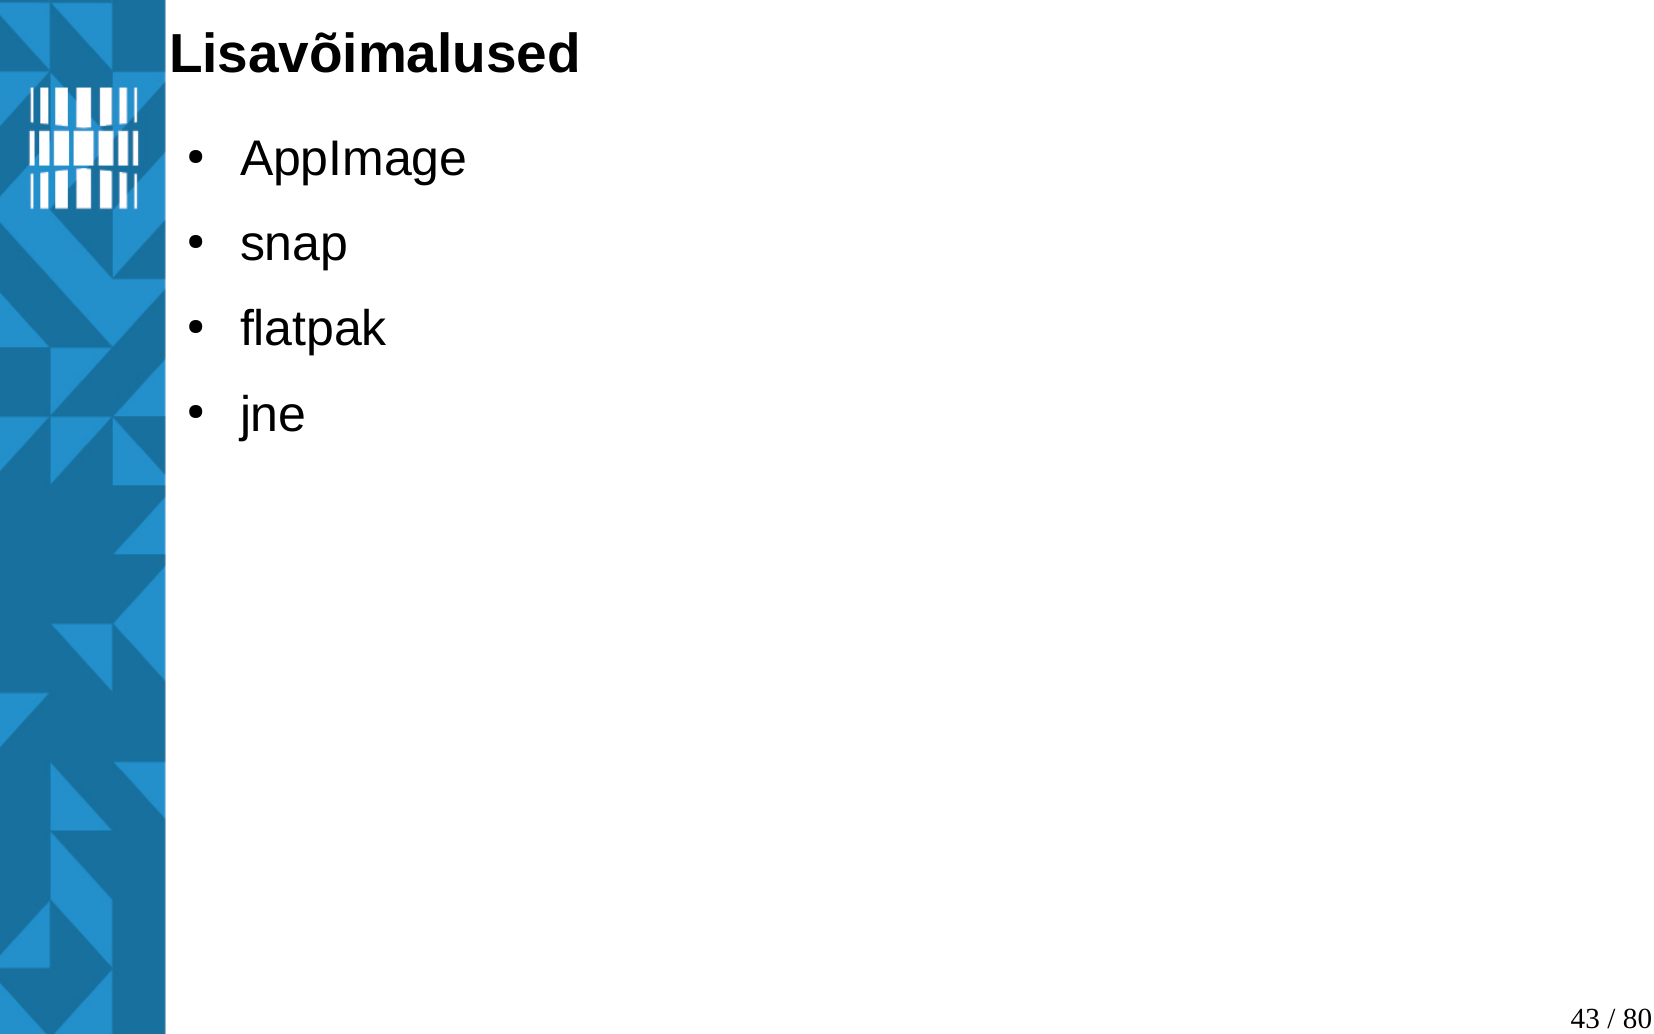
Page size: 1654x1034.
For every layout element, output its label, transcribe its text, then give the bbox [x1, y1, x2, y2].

title Lisavõimalused [169, 11, 1571, 95]
list AppImage snap flatpak jne [169, 129, 1630, 997]
